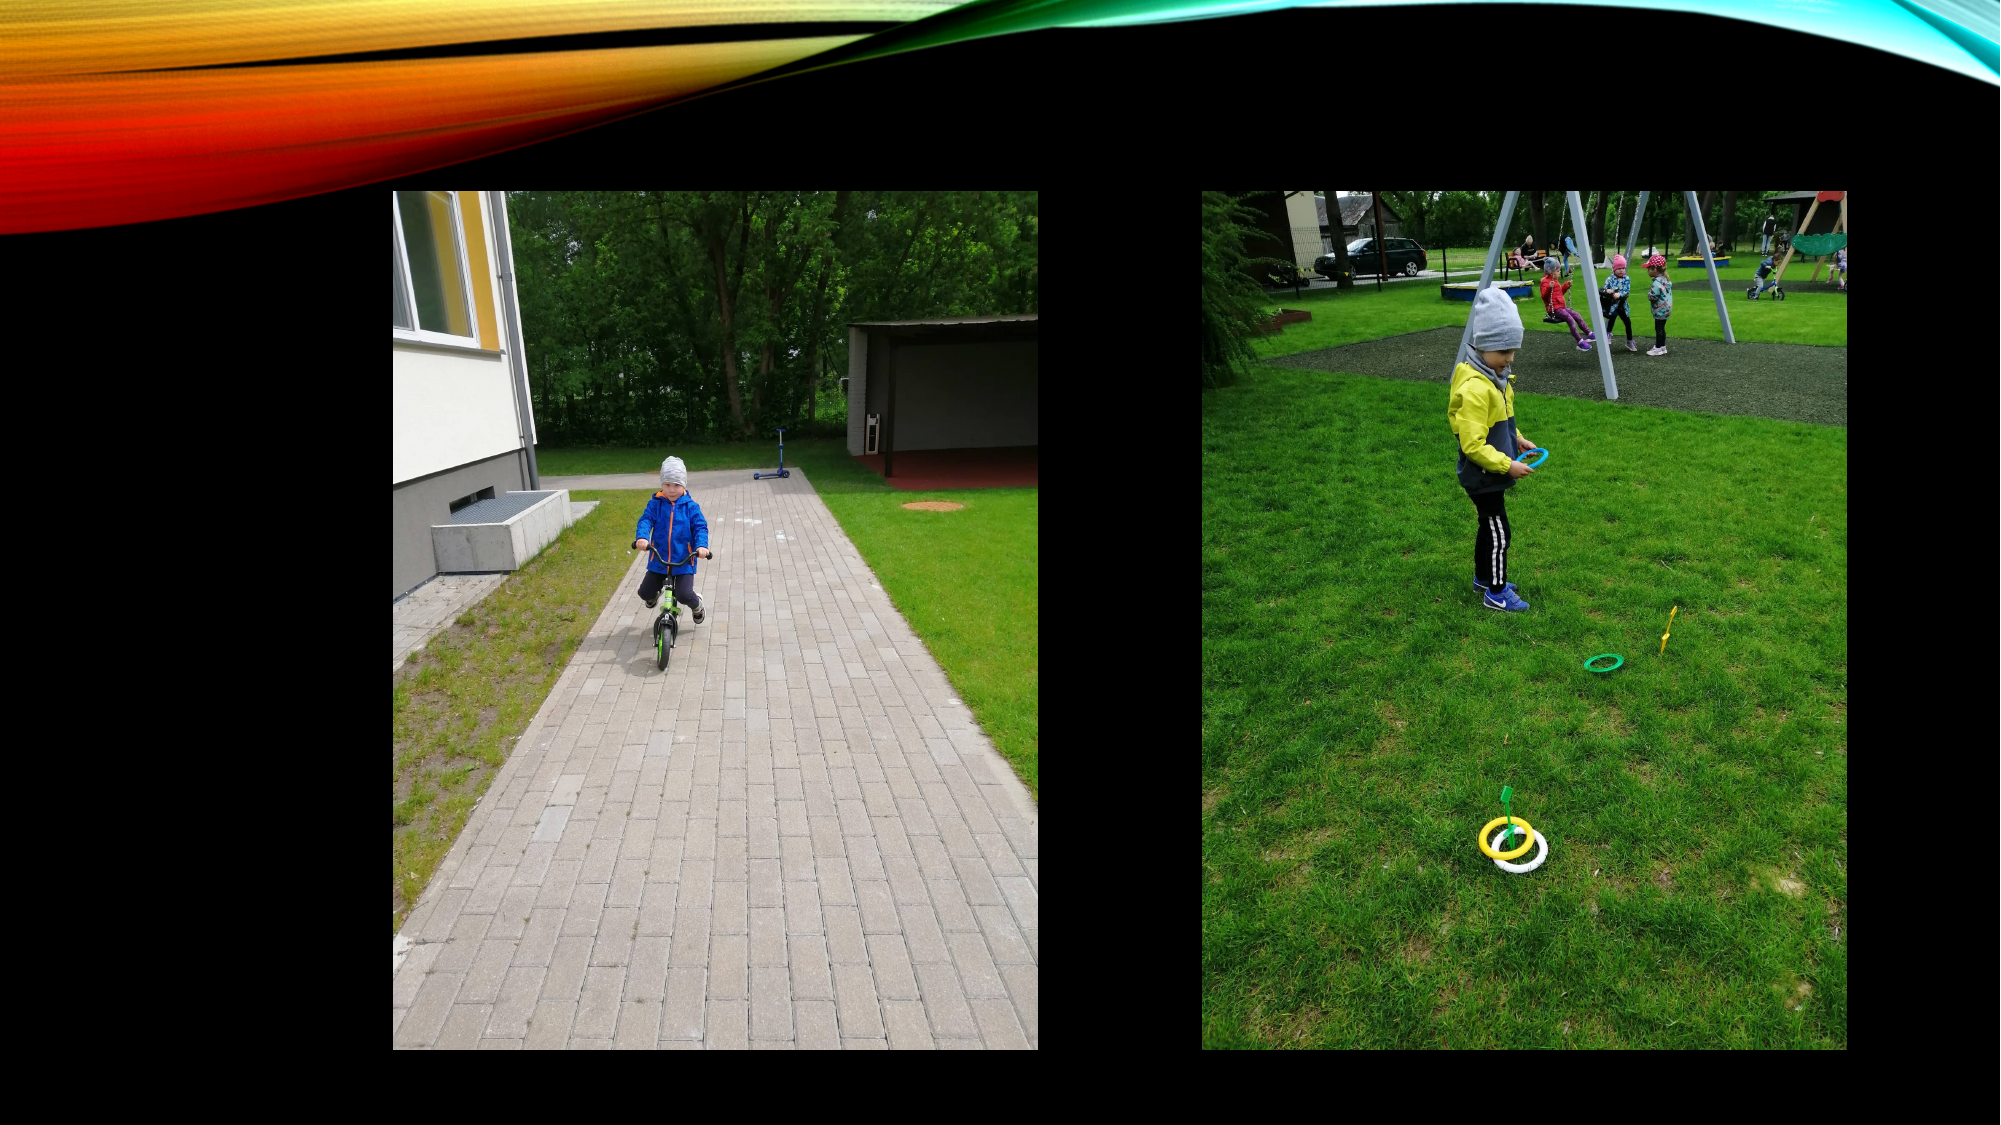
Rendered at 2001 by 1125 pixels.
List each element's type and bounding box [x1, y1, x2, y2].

picture [393, 191, 1038, 1051]
picture [1202, 191, 1847, 1051]
